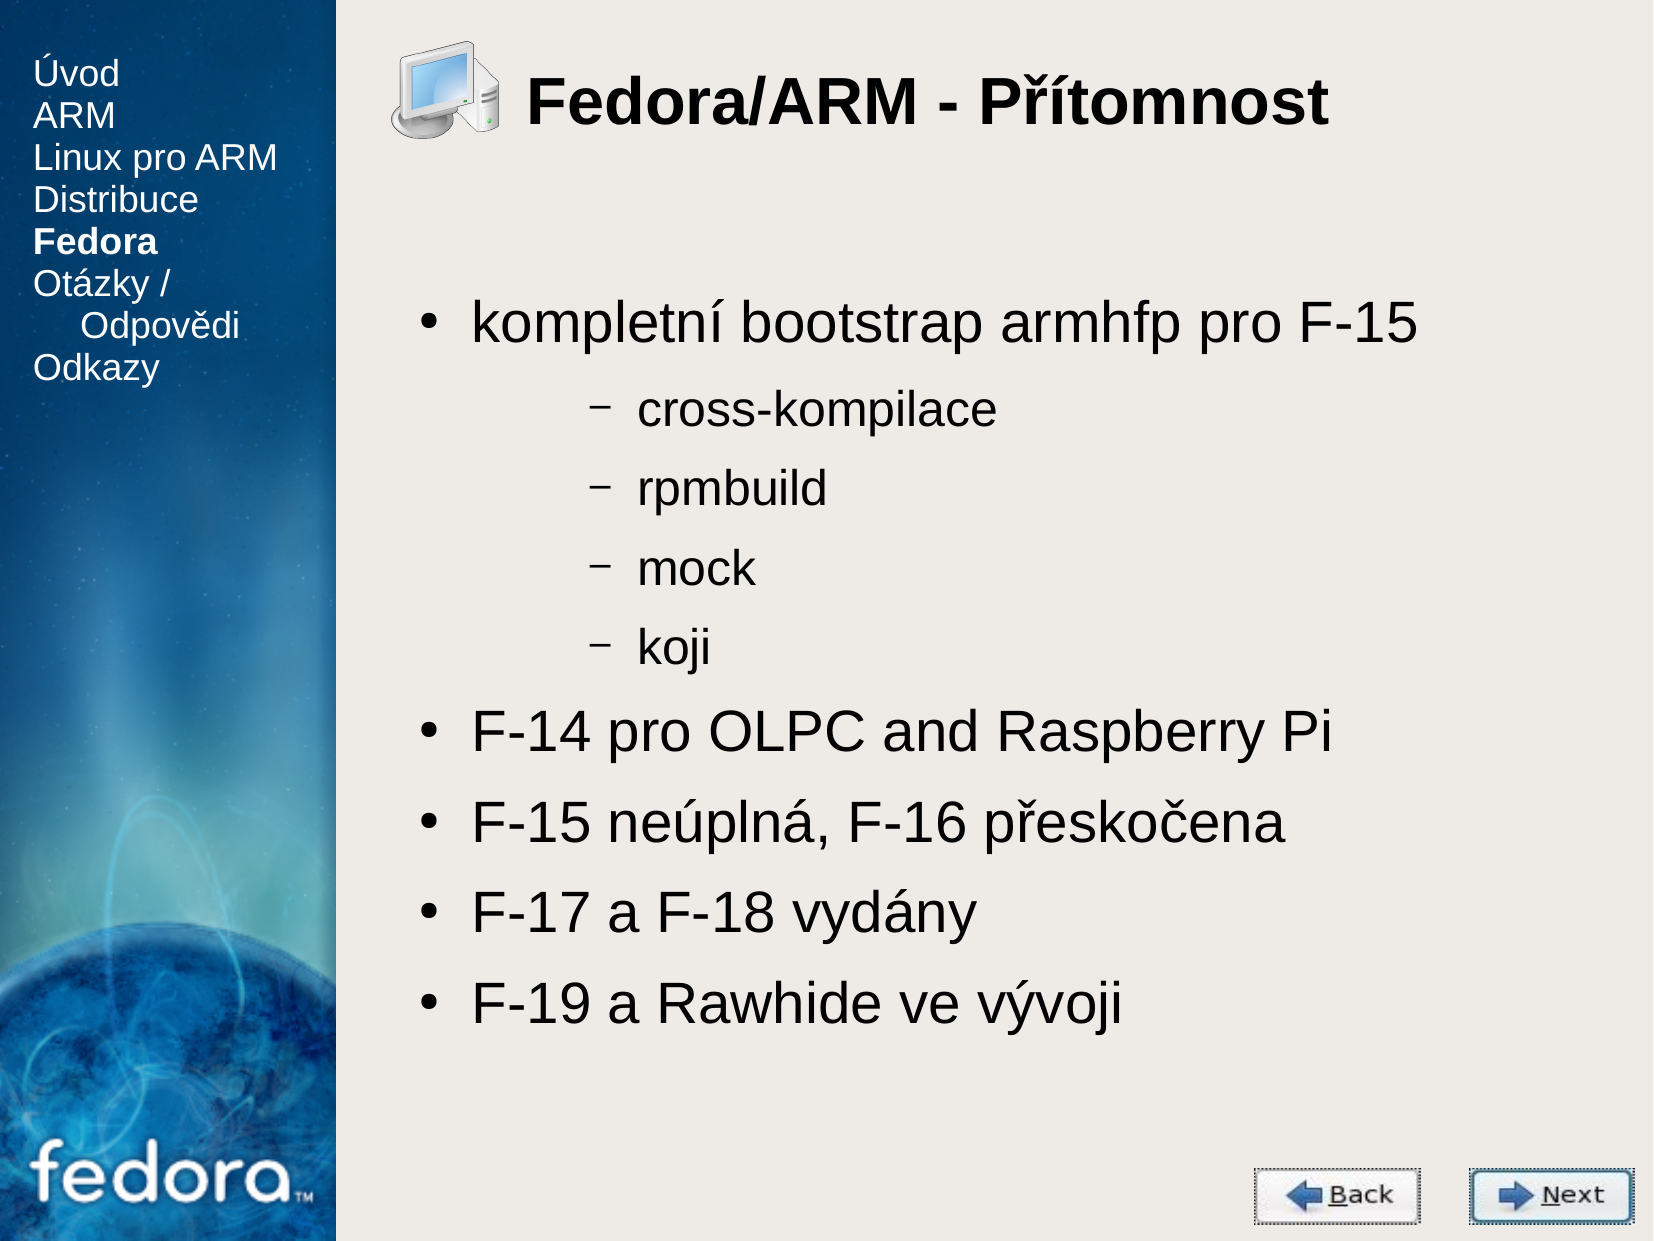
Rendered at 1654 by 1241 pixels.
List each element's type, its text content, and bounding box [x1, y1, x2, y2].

picture [0, 0, 1654, 1241]
list kompletní bootstrap armhfp pro F-15 cross-kompilace rpmbuild mock koji F-14 pro OLPC and Raspberry Pi F-15 neúplná, F-16 přeskočena F-17 a F-18 vydány F-19 a Rawhide ve vývoji [400, 290, 1617, 1094]
text_box Úvod ARM Linux pro ARM Distribuce Fedora Otázky / Odpovědi Odkazy [18, 45, 327, 397]
text_box Fedora/ARM - Přítomnost [511, 56, 1524, 147]
